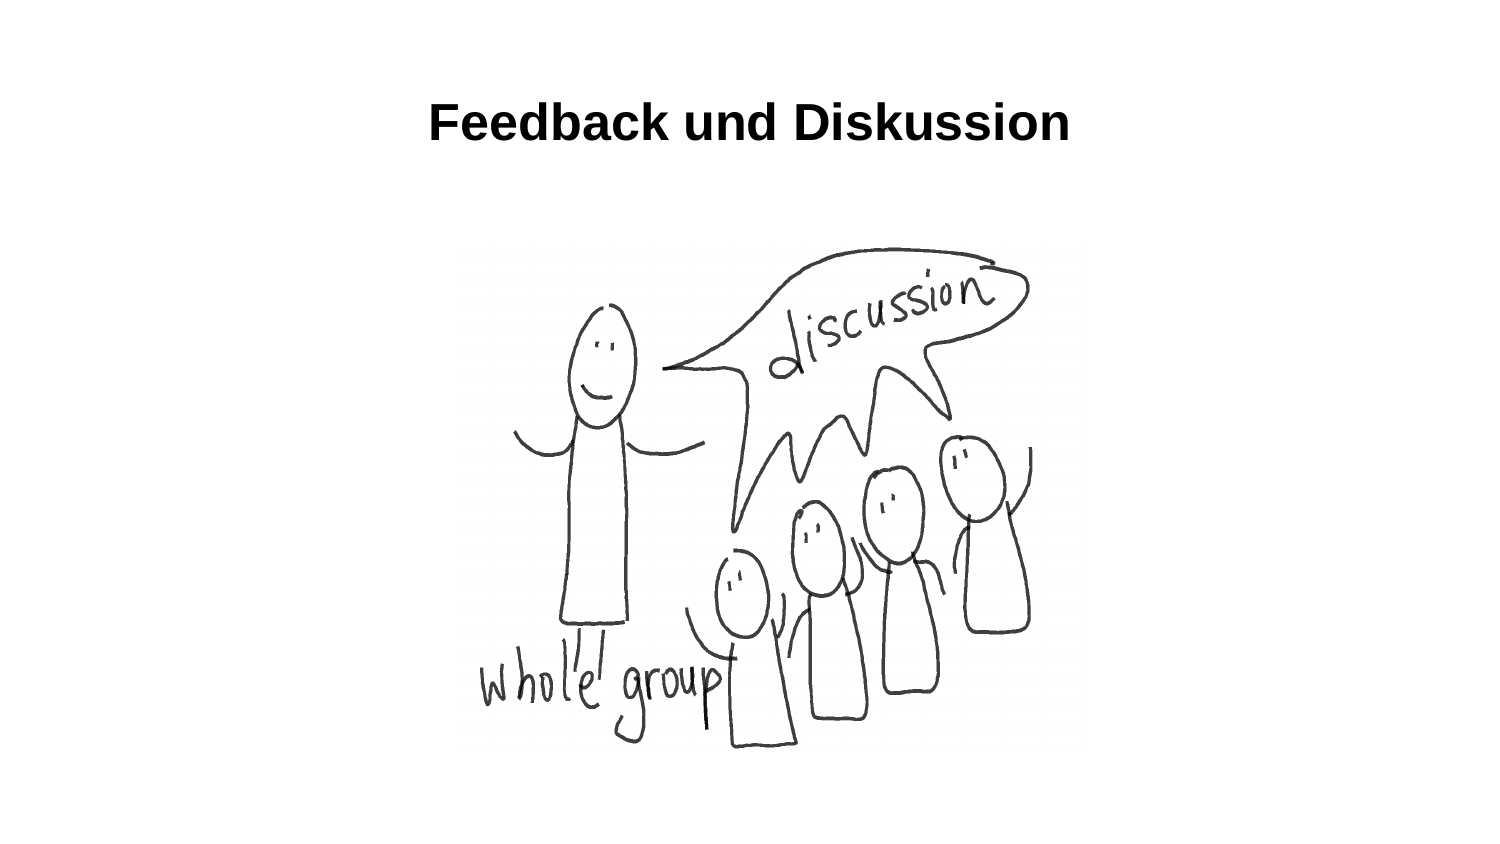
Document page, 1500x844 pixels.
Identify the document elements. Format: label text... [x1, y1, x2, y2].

title Feedback und Diskussion [51, 72, 1449, 167]
picture [451, 241, 1090, 756]
